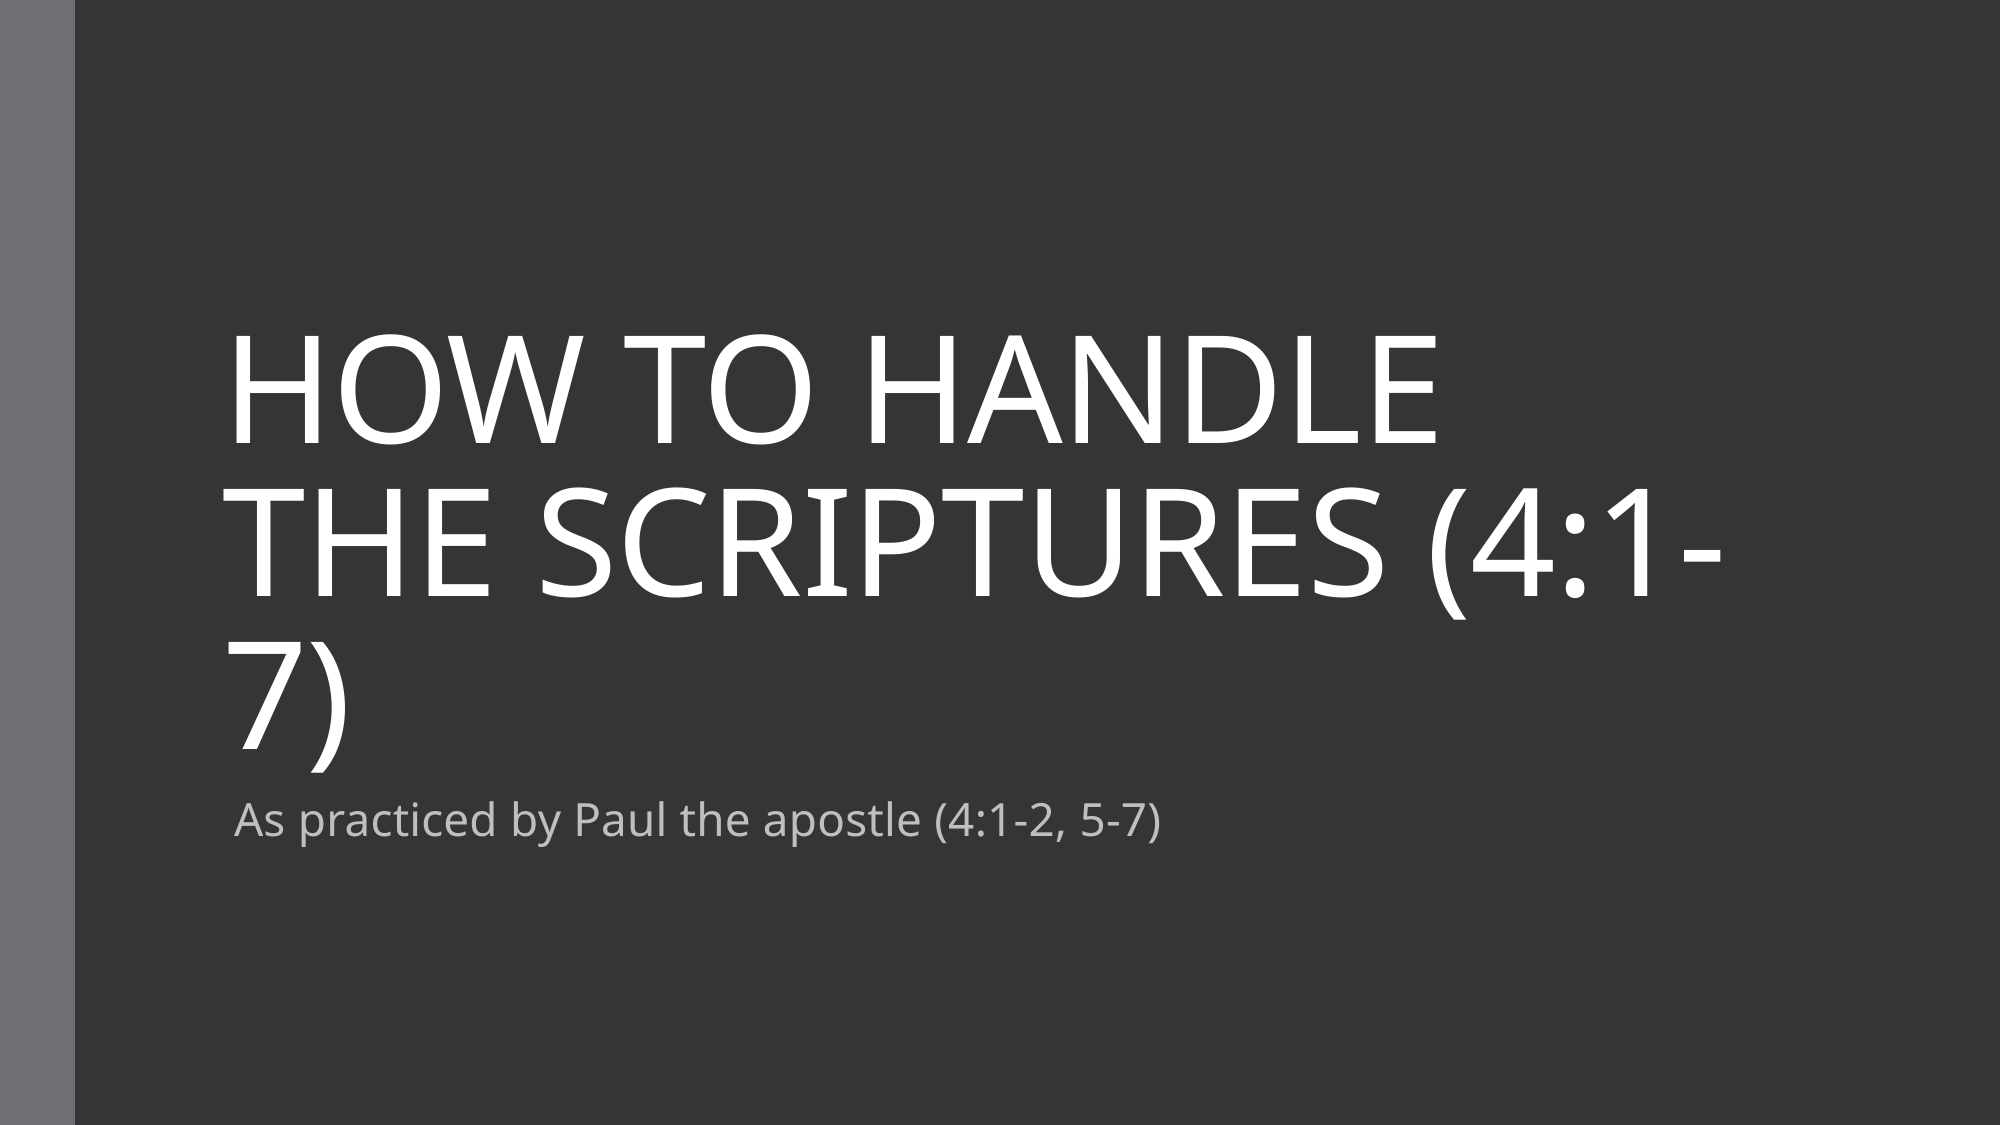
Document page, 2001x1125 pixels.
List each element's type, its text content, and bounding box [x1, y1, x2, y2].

title HOW TO HANDLE THE SCRIPTURES (4:1-7) [206, 124, 1752, 787]
subtitle As practiced by Paul the apostle (4:1-2, 5-7) [206, 787, 1752, 1066]
